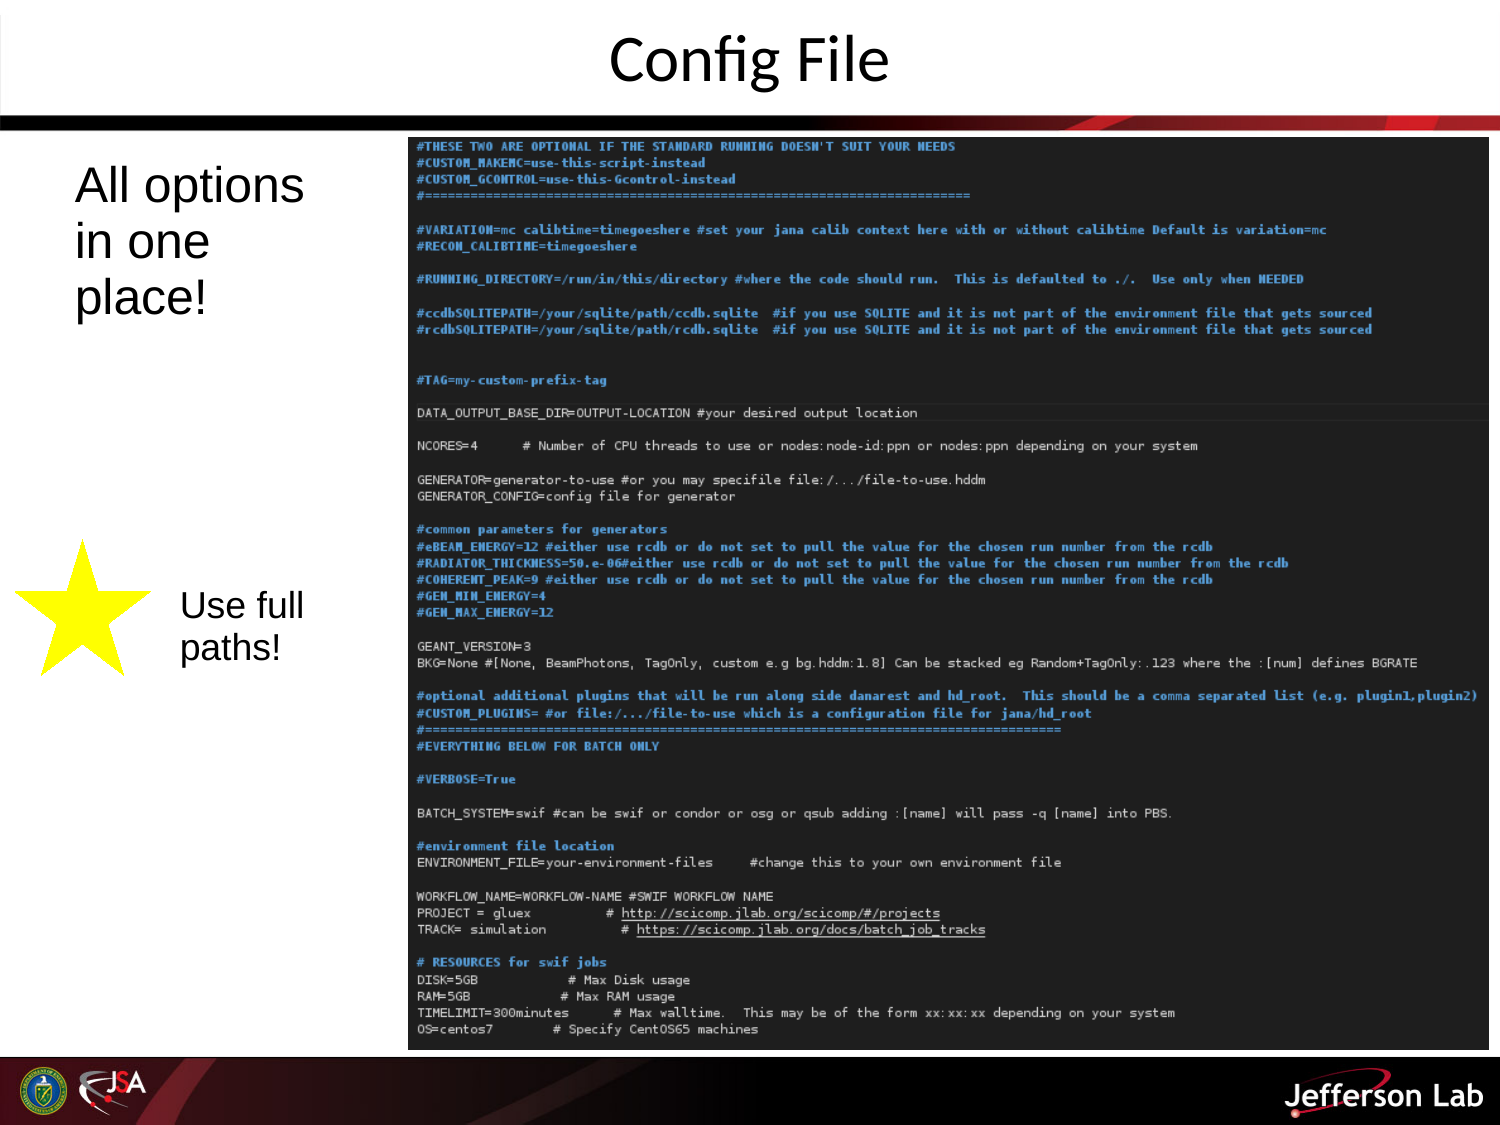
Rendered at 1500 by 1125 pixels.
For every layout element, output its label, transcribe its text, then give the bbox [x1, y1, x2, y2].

picture [0, 0, 1500, 1125]
title Config File [75, 15, 1425, 114]
text_box [15, 539, 151, 676]
text_box All options in one place! [60, 149, 331, 373]
text_box Use full paths! [165, 577, 406, 676]
